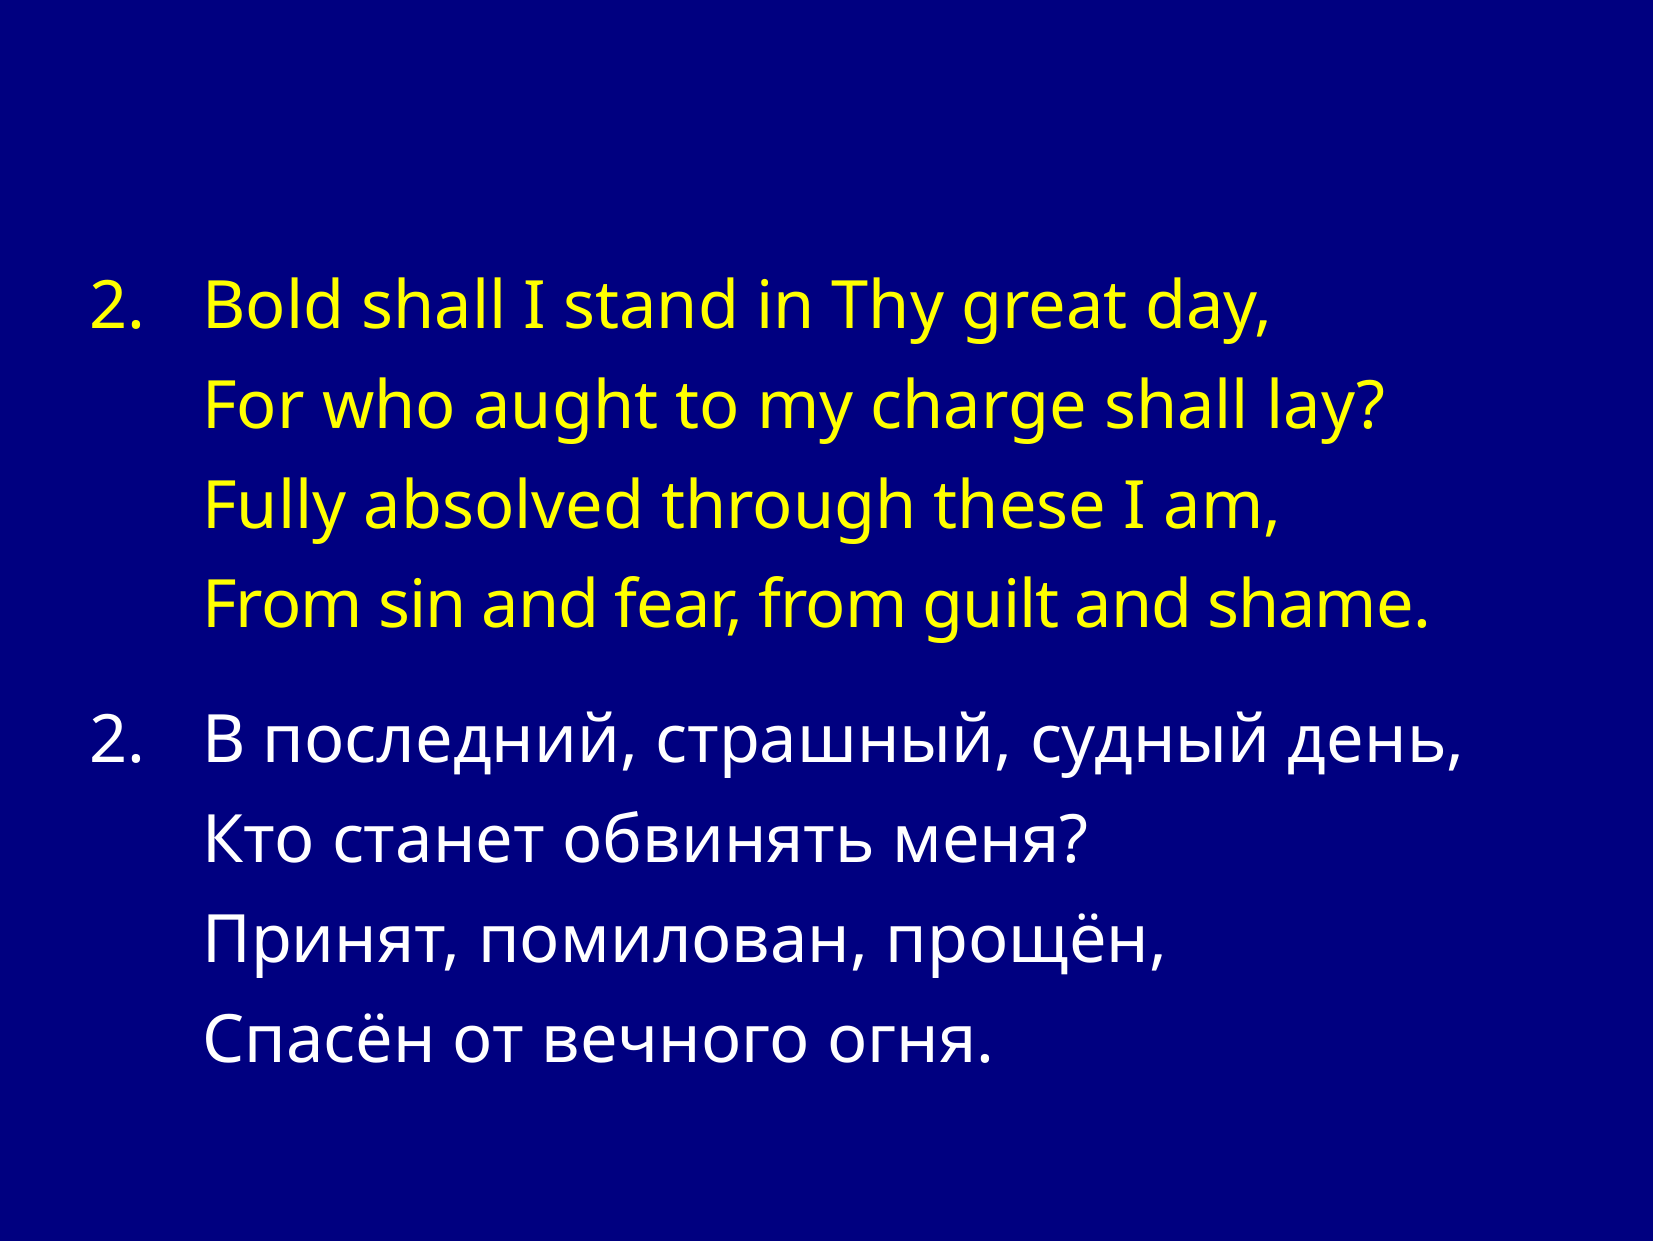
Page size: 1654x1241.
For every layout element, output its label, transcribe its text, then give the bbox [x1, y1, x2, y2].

text_box 2. Bold shall I stand in Thy great day, For who aught to my charge shall lay? Fully absolved through these I am, From sin and fear, from guilt and shame. [75, 150, 1651, 638]
text_box 2. В последний, страшный, судный день, Кто станет обвинять меня? Принят, помилован, прощён, Спасён от вечного огня. [75, 675, 1576, 1163]
